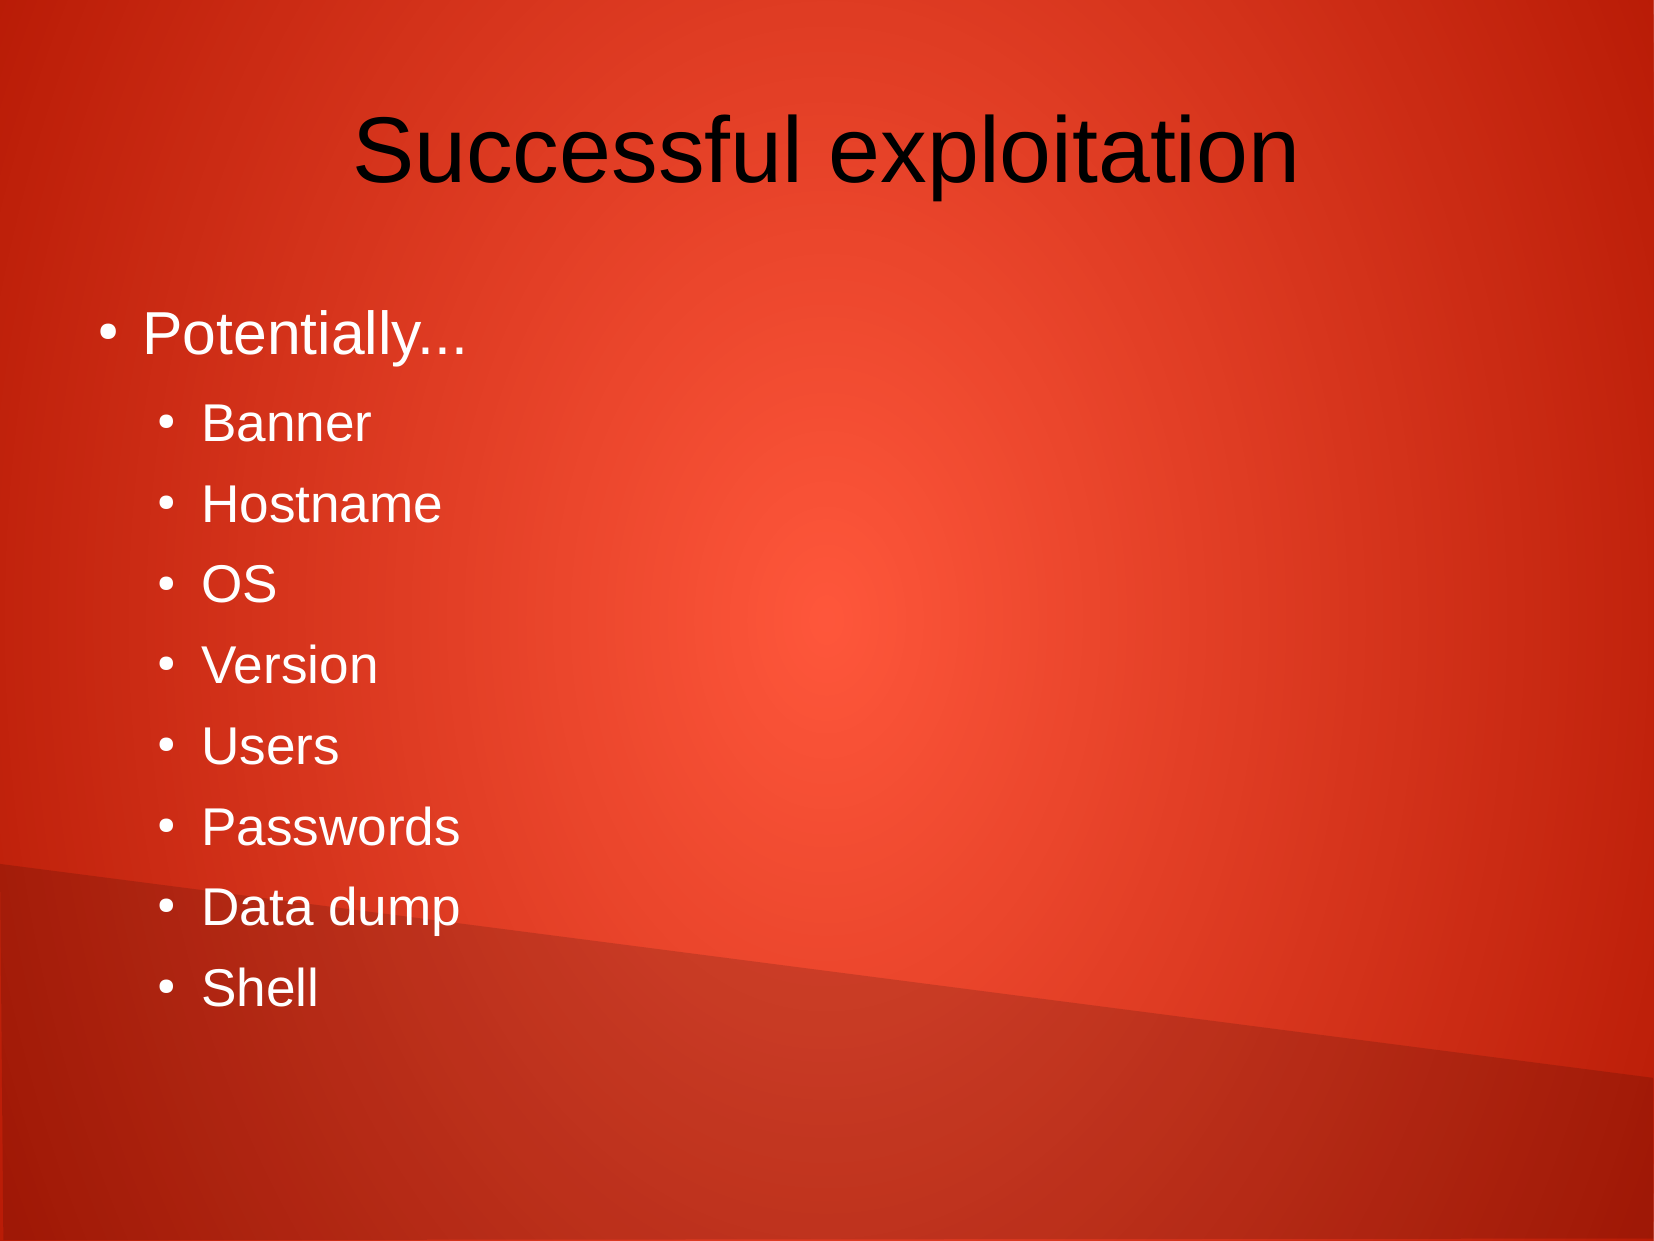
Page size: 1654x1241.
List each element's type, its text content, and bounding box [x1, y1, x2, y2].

list Potentially... Banner Hostname OS Version Users Passwords Data dump Shell [82, 299, 1571, 1019]
title Successful exploitation [82, 47, 1571, 252]
